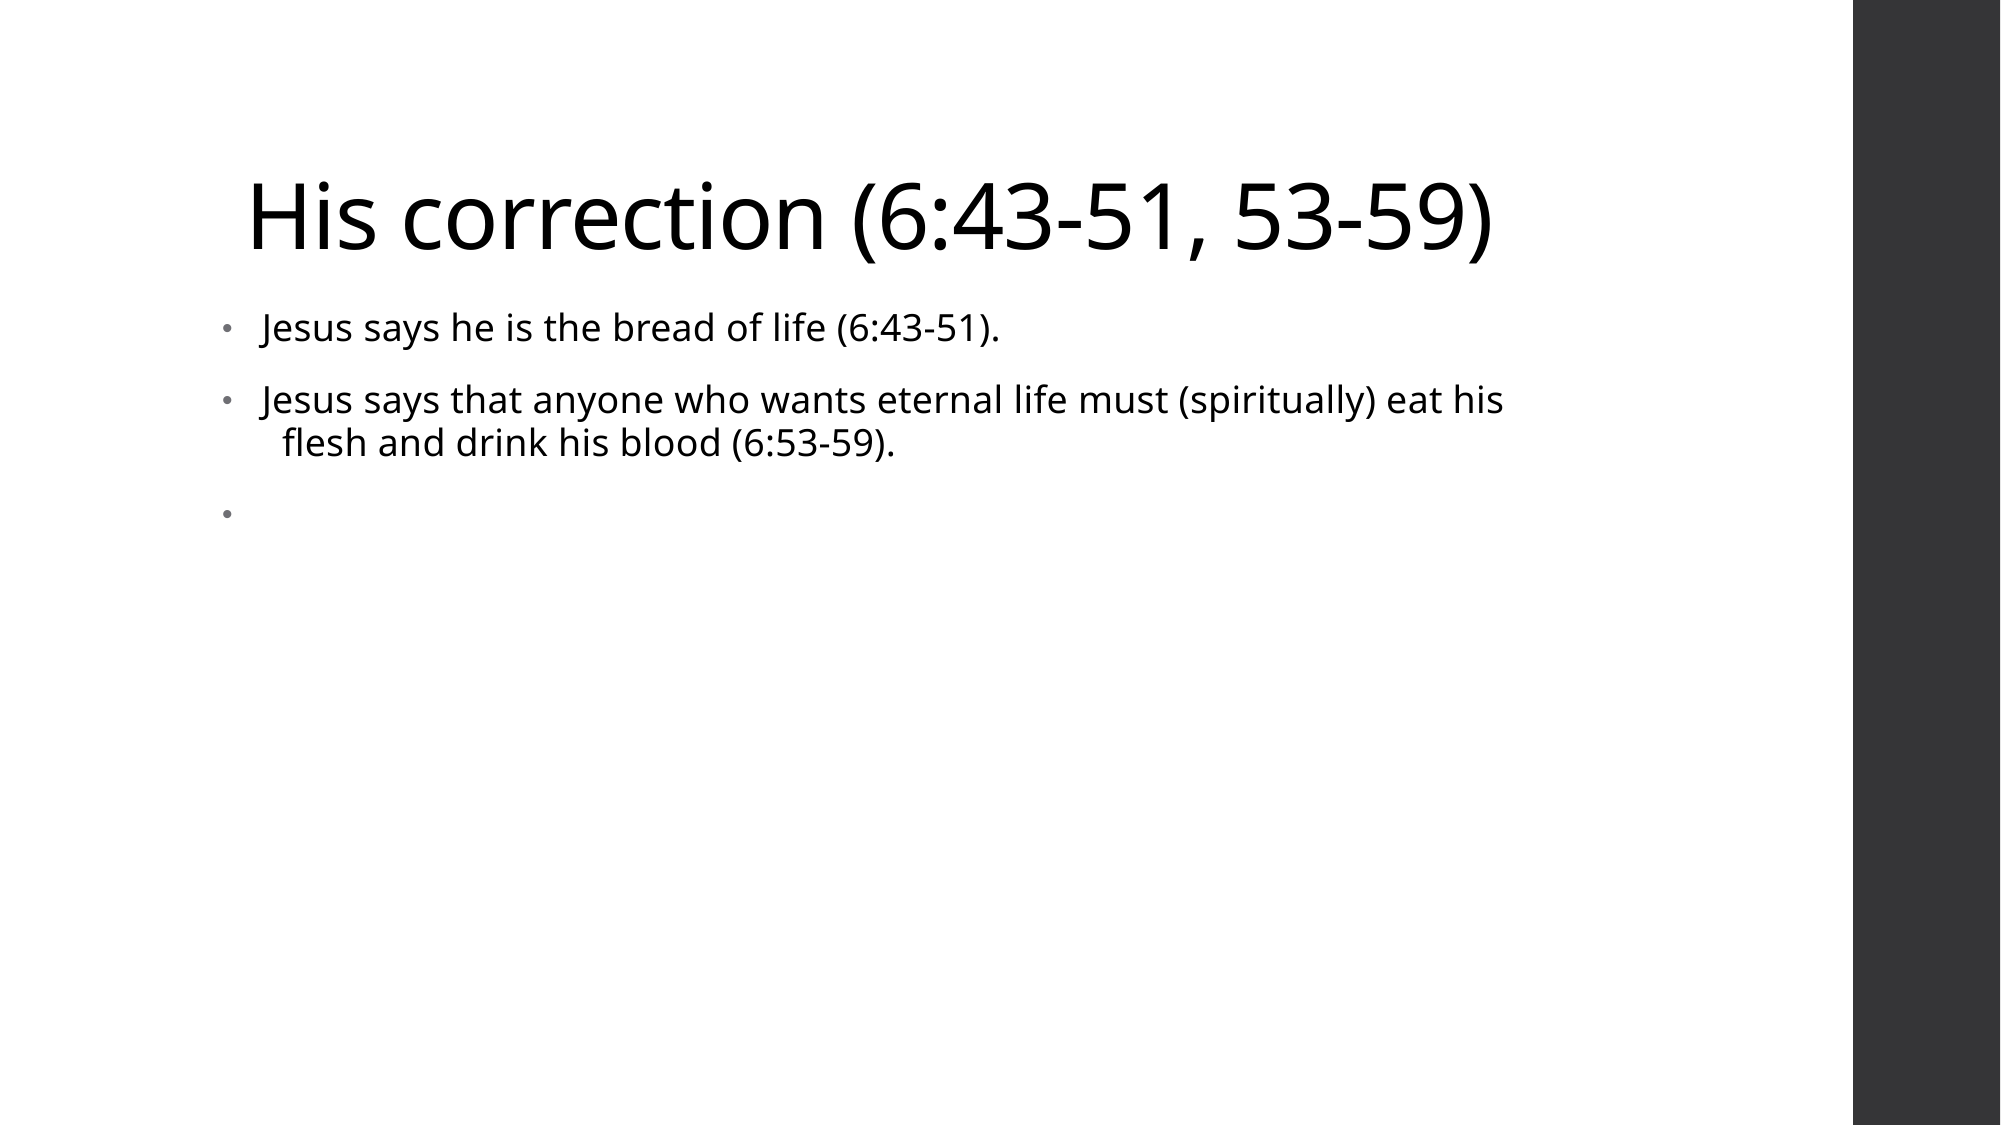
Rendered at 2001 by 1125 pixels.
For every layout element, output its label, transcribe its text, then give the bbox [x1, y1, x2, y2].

list Jesus says he is the bread of life (6:43-51). Jesus says that anyone who wants eternal life must (spiritually) eat his flesh and drink his blood (6:53-59). [206, 299, 1617, 1014]
title His correction (6:43-51, 53-59) [206, 60, 1797, 278]
